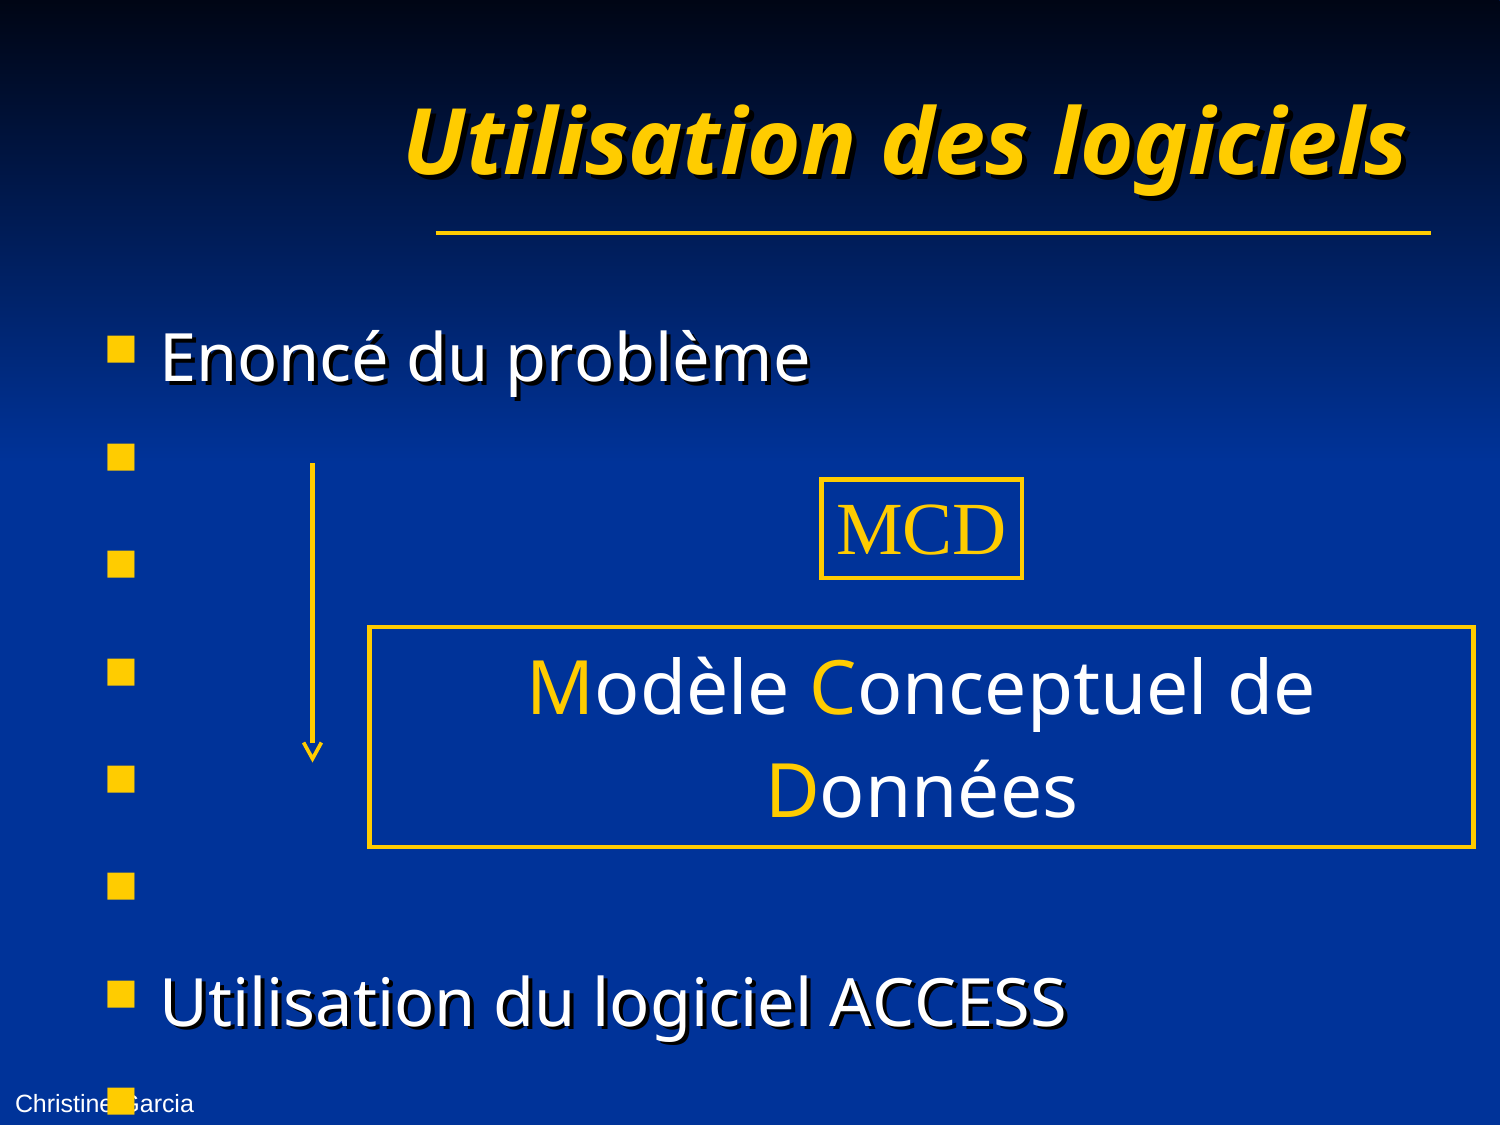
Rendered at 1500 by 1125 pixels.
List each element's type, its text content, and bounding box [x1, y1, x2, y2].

title Utilisation des logiciels [75, 45, 1426, 233]
text_box MCD [821, 479, 1023, 579]
list Enoncé du problème Utilisation du logiciel ACCESS [88, 302, 1439, 1125]
text_box Modèle Conceptuel de Données [369, 627, 1474, 848]
